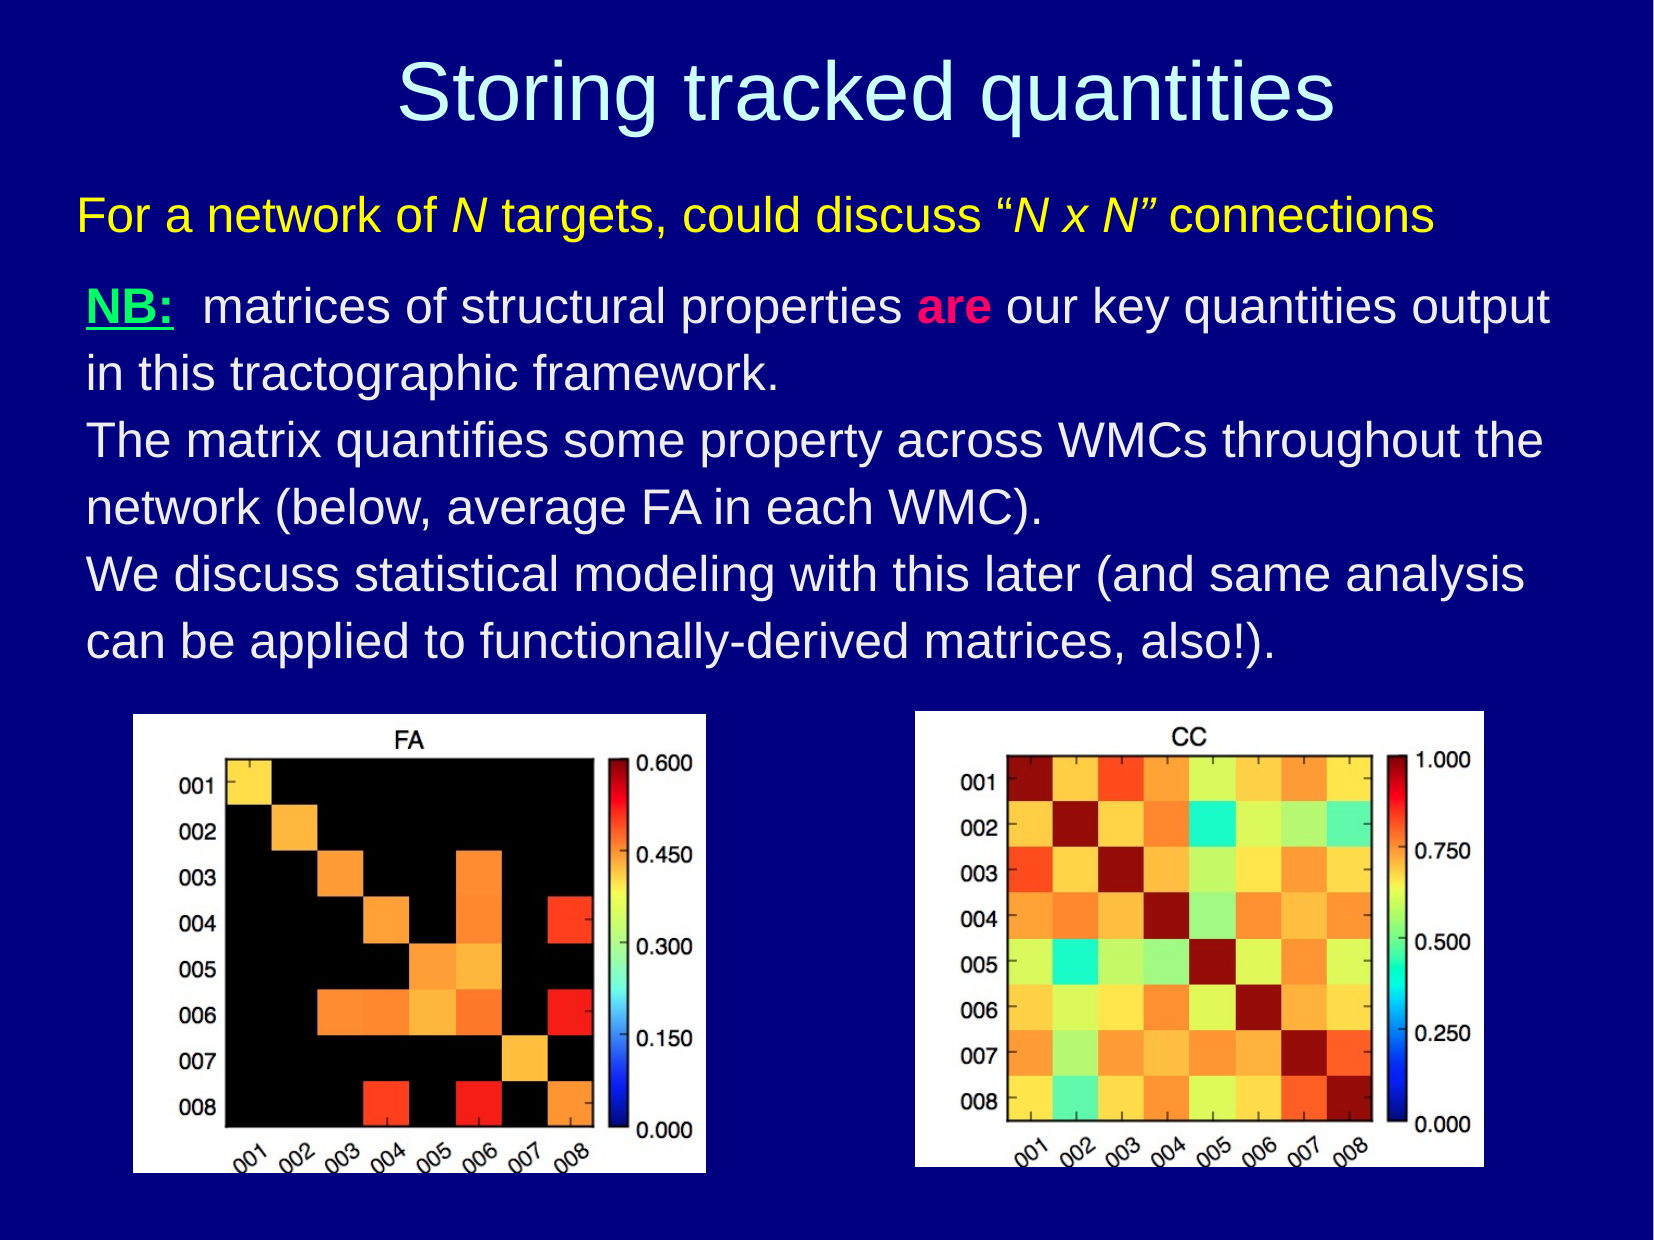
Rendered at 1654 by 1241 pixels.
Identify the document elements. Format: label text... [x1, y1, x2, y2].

text_box NB: matrices of structural properties are our key quantities output in this tractographic framework. The matrix quantifies some property across WMCs throughout the network (below, average FA in each WMC). We discuss statistical modeling with this later (and same analysis can be applied to functionally-derived matrices, also!). [70, 260, 1586, 665]
title Storing tracked quantities [106, 23, 1627, 160]
text_box For a network of N targets, could discuss “N x N” connections [47, 168, 1613, 256]
picture [915, 711, 1484, 1167]
picture [133, 714, 706, 1173]
